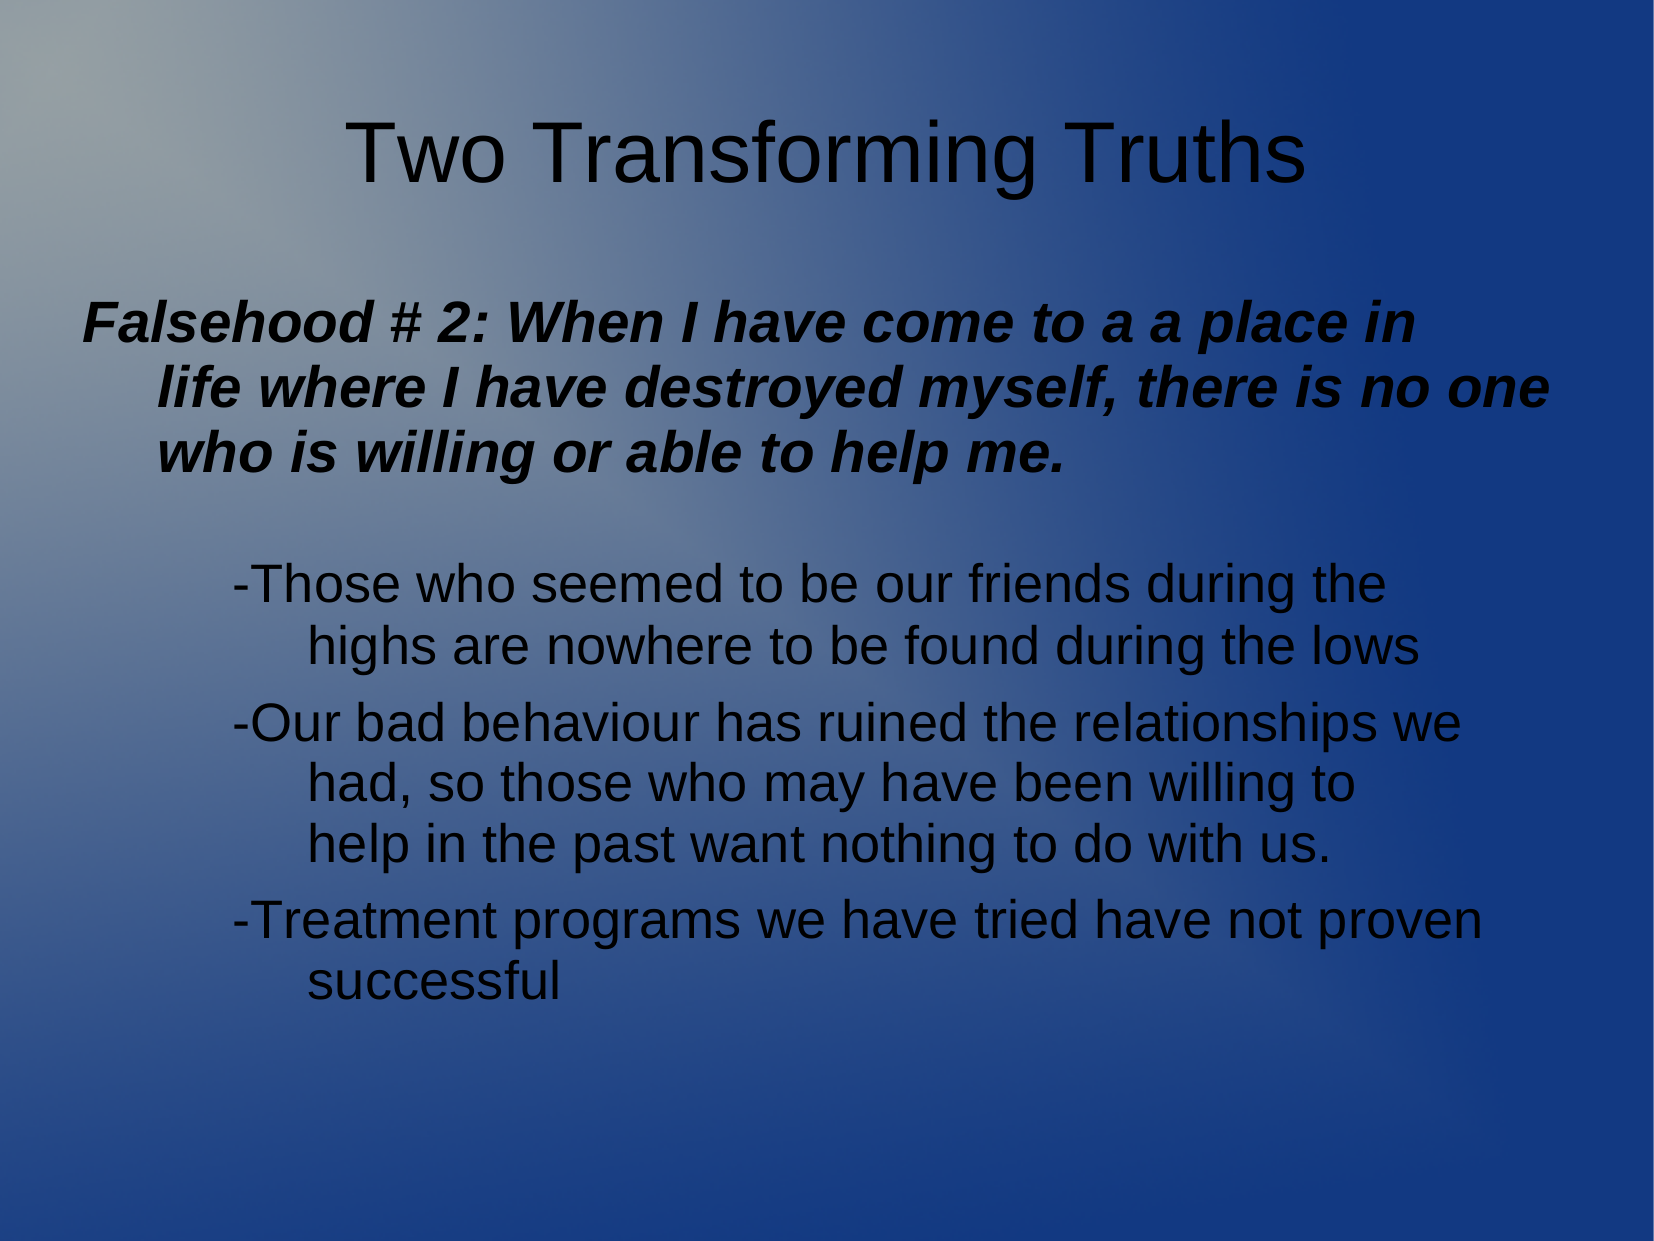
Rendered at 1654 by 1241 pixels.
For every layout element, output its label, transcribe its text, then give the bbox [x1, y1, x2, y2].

subtitle Falsehood # 2: When I have come to a a place in life where I have destroyed myself, there is no one who is willing or able to help me. -Those who seemed to be our friends during the highs are nowhere to be found during the lows -Our bad behaviour has ruined the relationships we had, so those who may have been willing to help in the past want nothing to do with us. -Treatment programs we have tried have not proven successful [82, 290, 1571, 1150]
picture [0, 0, 1654, 1241]
title Two Transforming Truths [82, 49, 1571, 257]
